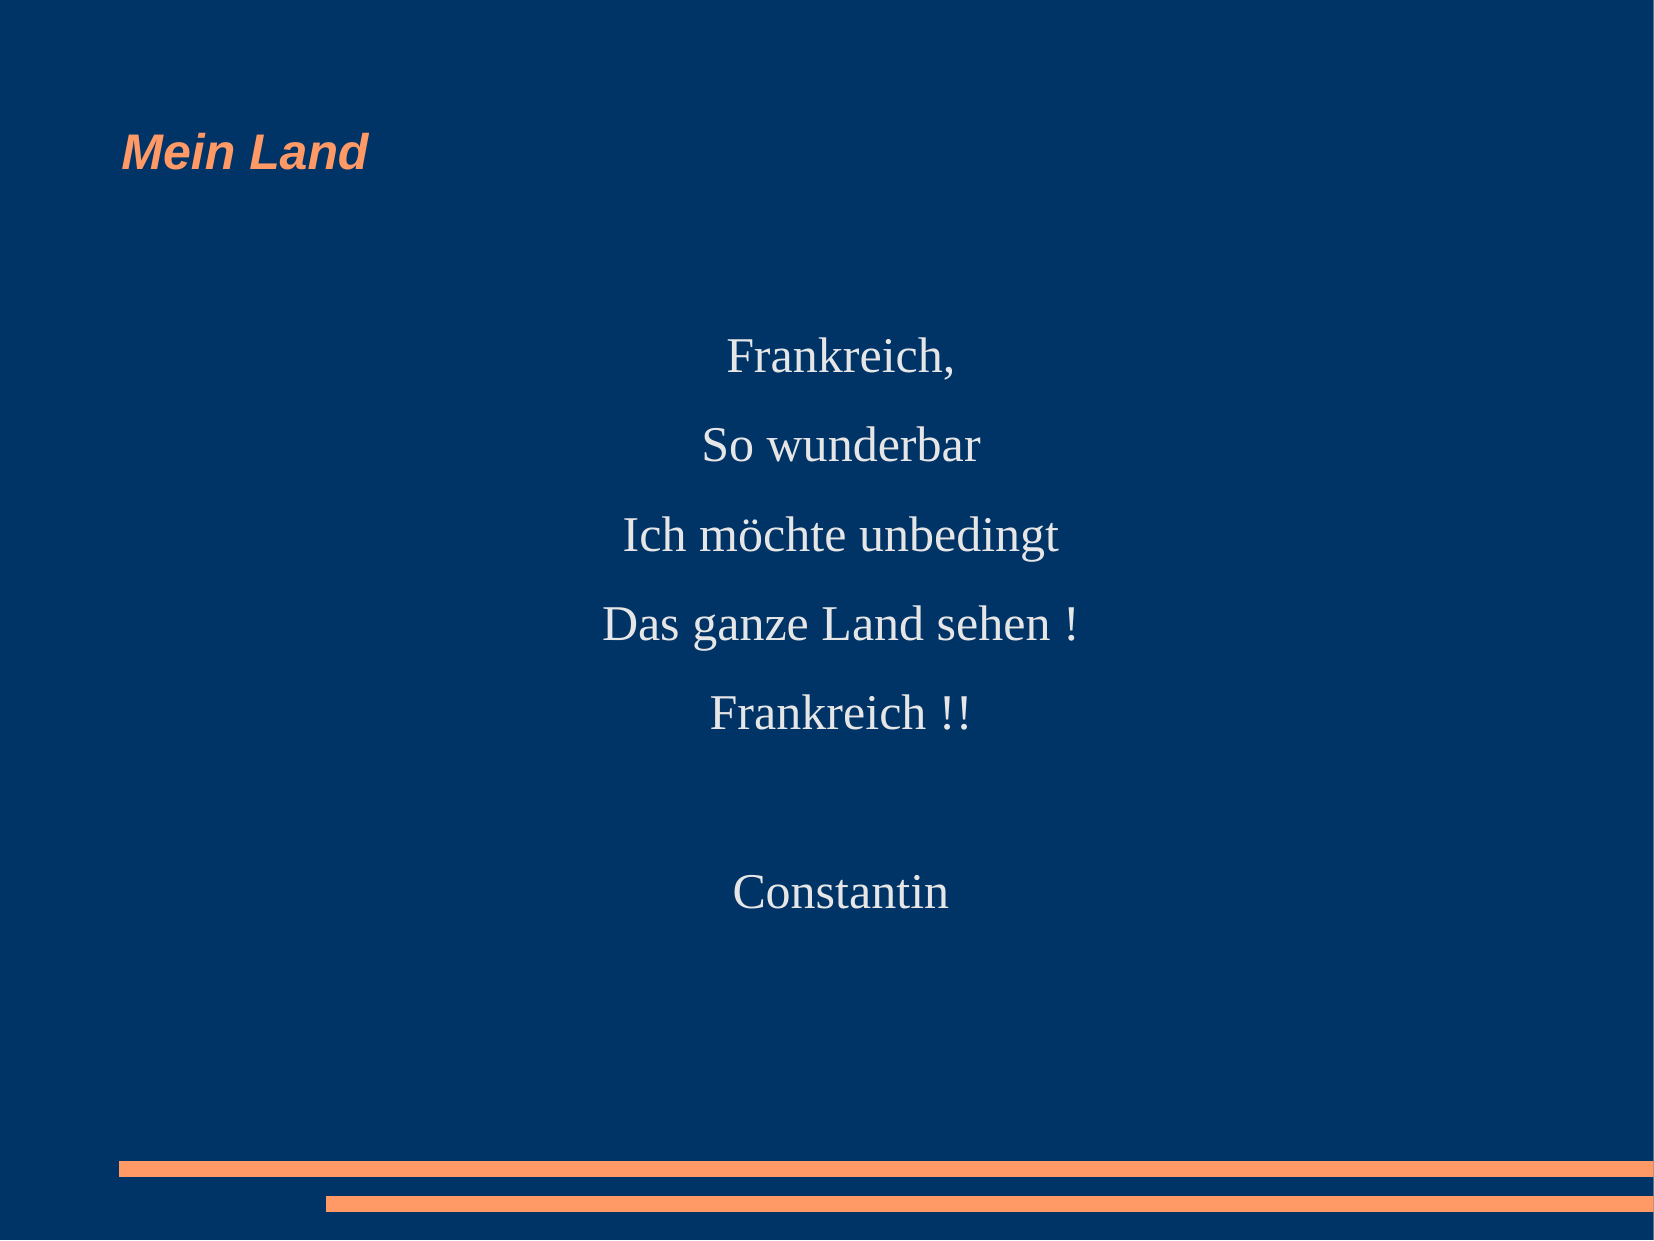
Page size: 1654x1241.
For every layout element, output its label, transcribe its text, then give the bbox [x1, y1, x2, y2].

list Frankreich, So wunderbar Ich möchte unbedingt Das ganze Land sehen ! Frankreich !! Constantin [121, 322, 1561, 1132]
title Mein Land [121, 46, 1534, 254]
